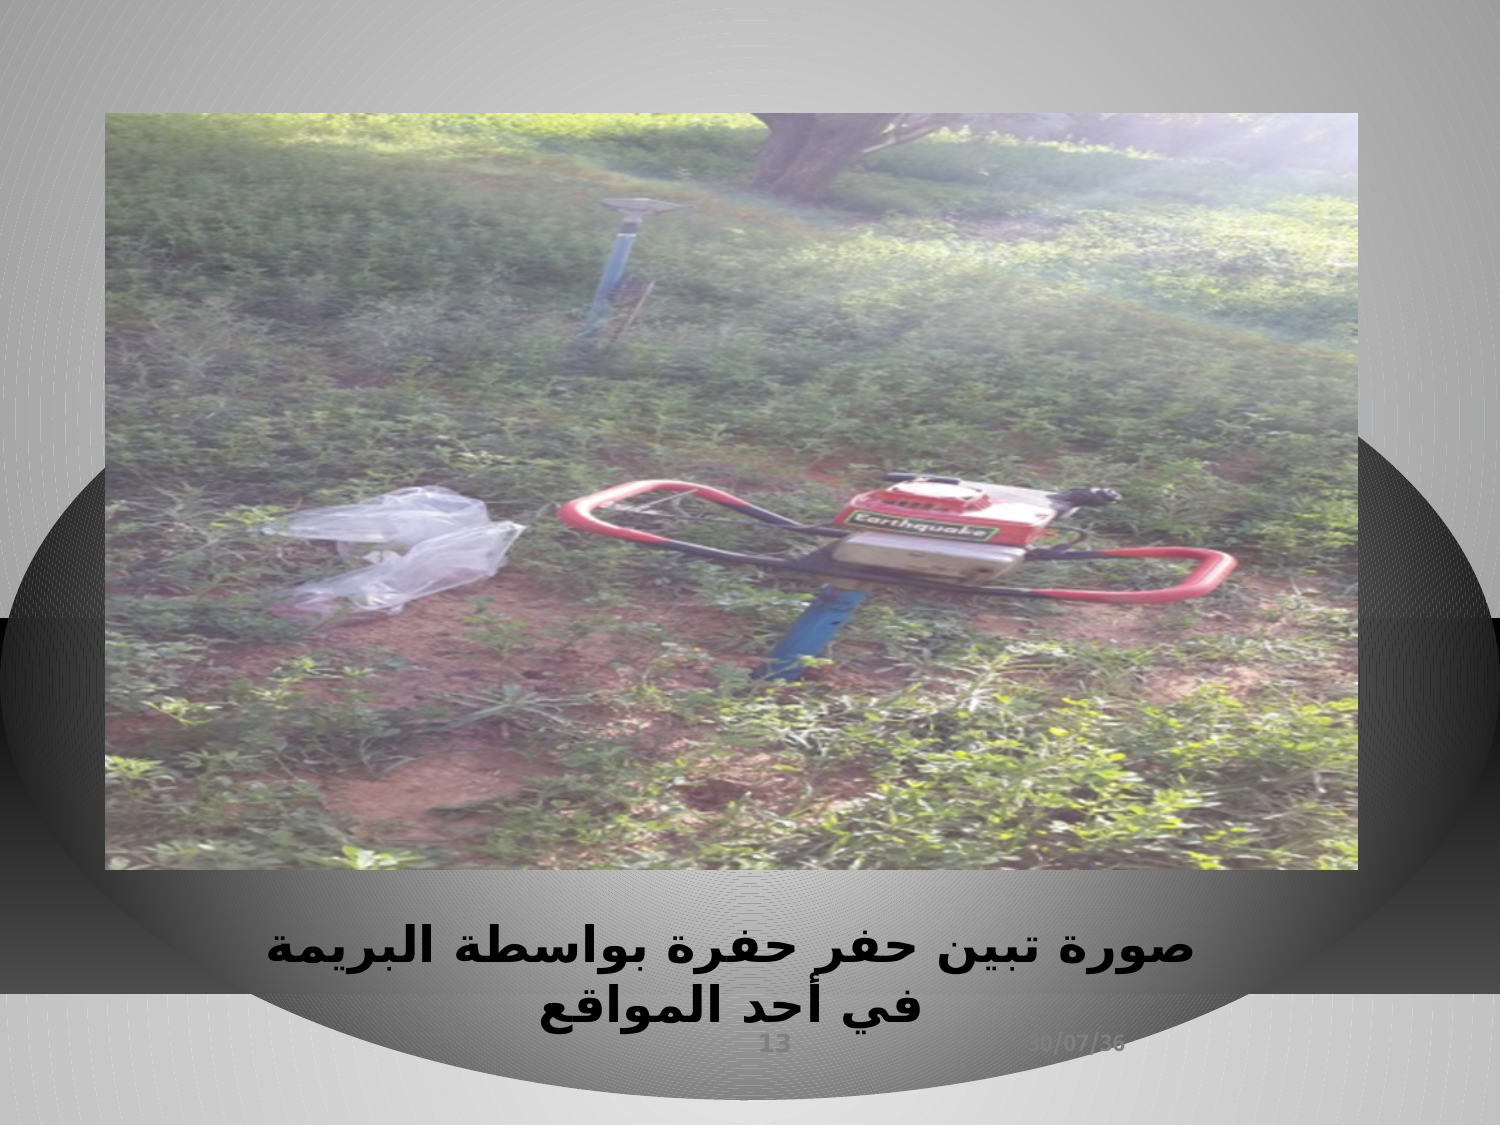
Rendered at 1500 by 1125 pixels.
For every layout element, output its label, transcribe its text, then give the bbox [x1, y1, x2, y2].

text_box [624, 1012, 925, 1073]
text_box صورة تبين حفر حفرة بواسطة البريمة في أحد المواقع [205, 904, 1258, 981]
picture [105, 113, 1358, 870]
text_box 30/07/36 [1012, 1012, 1426, 1073]
